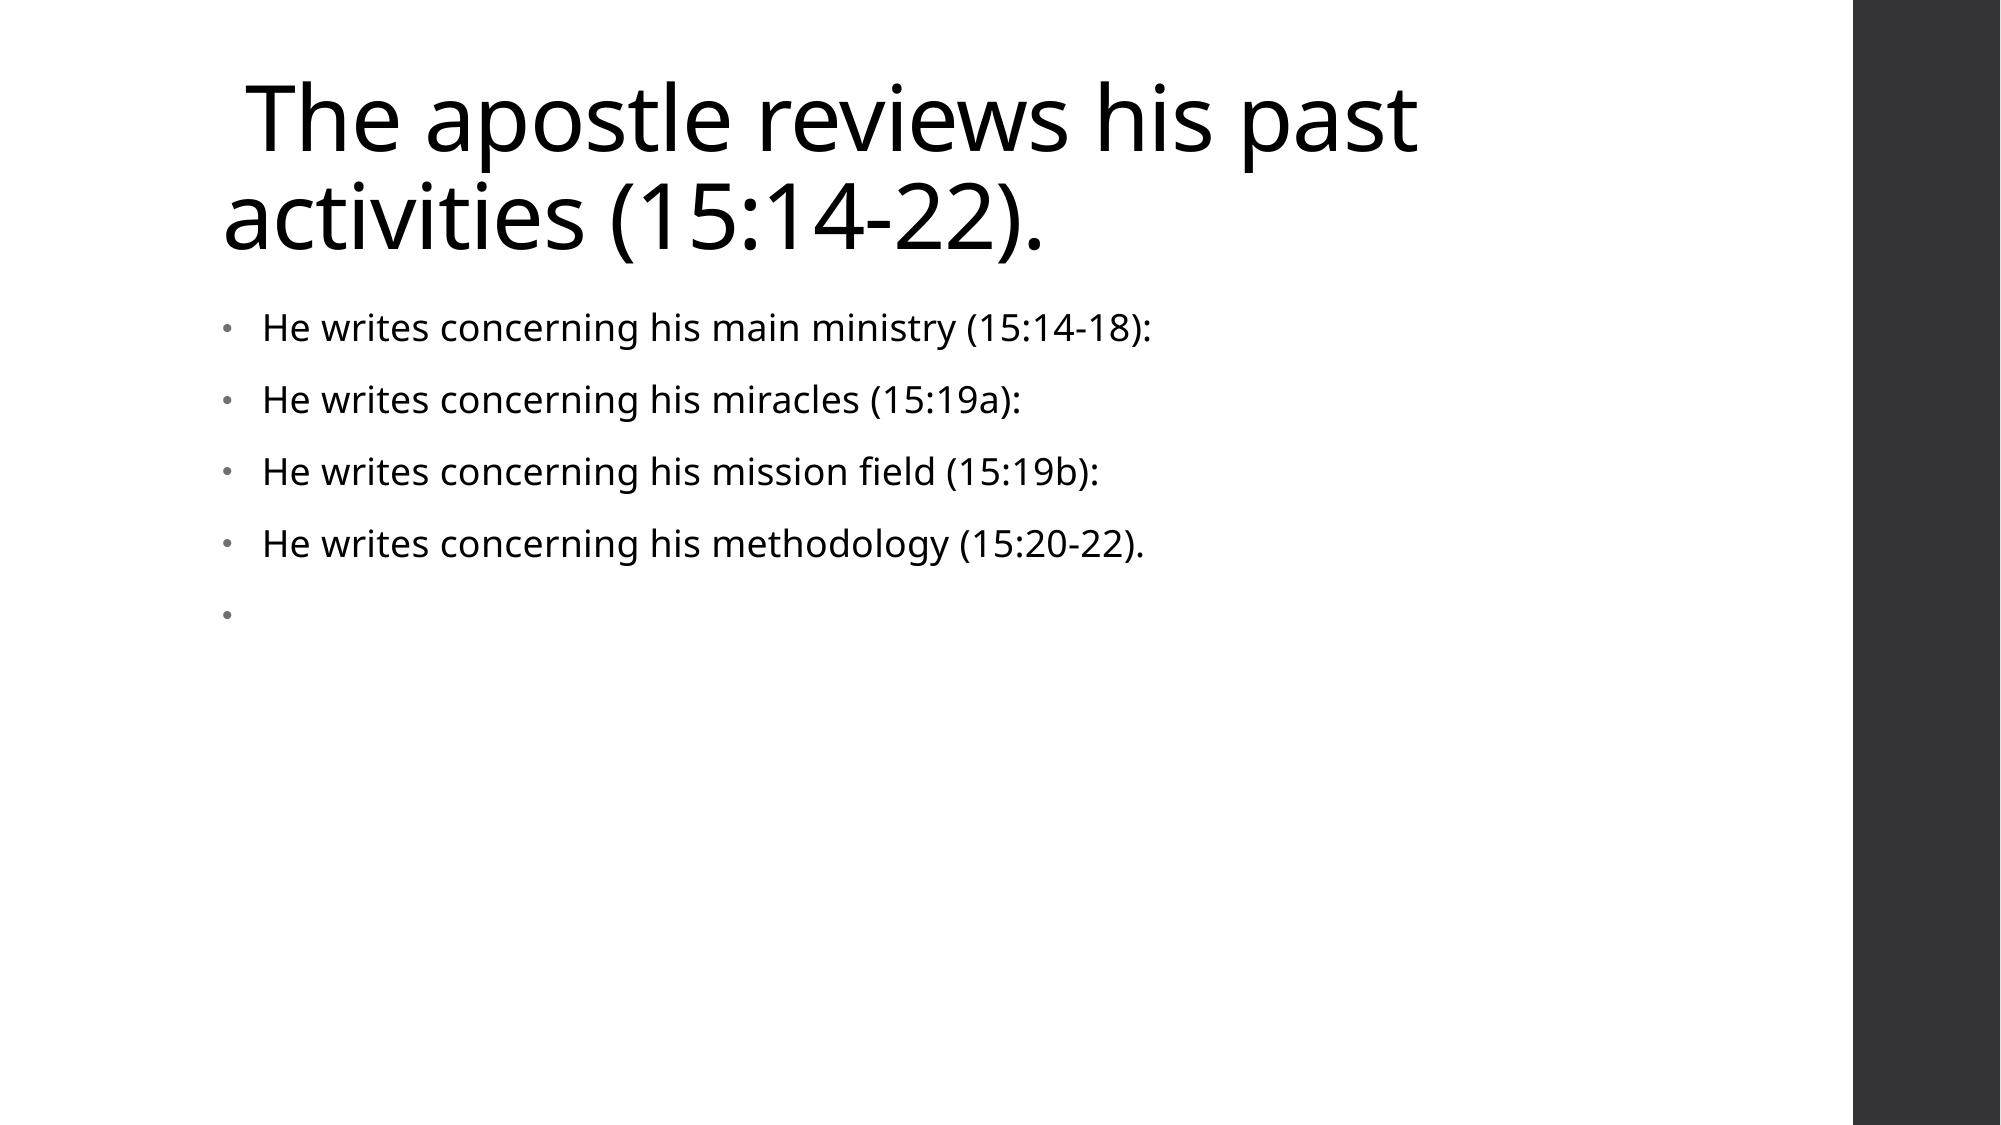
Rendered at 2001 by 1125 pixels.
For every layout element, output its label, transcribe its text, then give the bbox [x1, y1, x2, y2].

list He writes concerning his main ministry (15:14-18): He writes concerning his miracles (15:19a): He writes concerning his mission field (15:19b): He writes concerning his methodology (15:20-22). [206, 299, 1617, 1014]
title The apostle reviews his past activities (15:14-22). [206, 60, 1797, 278]
